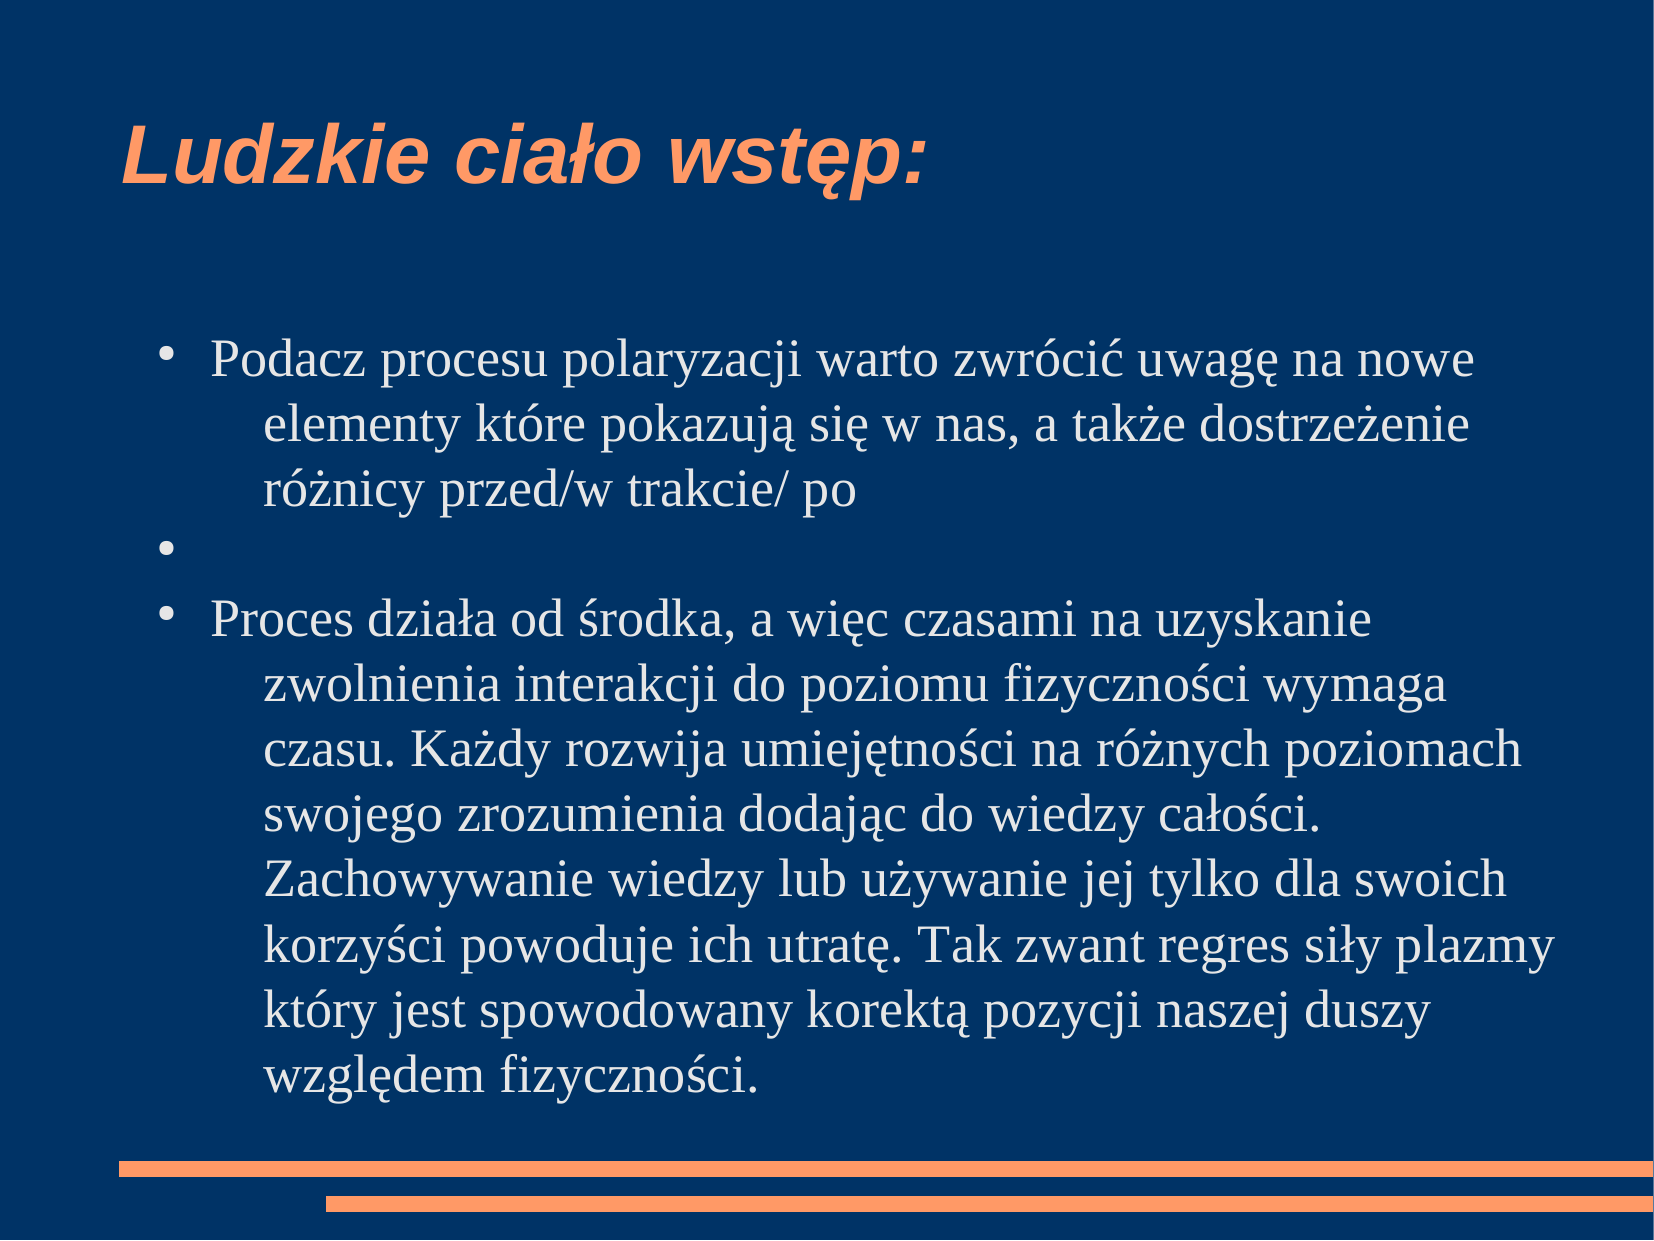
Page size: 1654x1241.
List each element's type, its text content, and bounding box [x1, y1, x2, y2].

title Ludzkie ciało wstęp: [121, 46, 1534, 254]
list Podacz procesu polaryzacji warto zwrócić uwagę na nowe elementy które pokazują się w nas, a także dostrzeżenie różnicy przed/w trakcie/ po Proces działa od środka, a więc czasami na uzyskanie zwolnienia interakcji do poziomu fizyczności wymaga czasu. Każdy rozwija umiejętności na różnych poziomach swojego zrozumienia dodając do wiedzy całości. Zachowywanie wiedzy lub używanie jej tylko dla swoich korzyści powoduje ich utratę. Tak zwant regres siły plazmy który jest spowodowany korektą pozycji naszej duszy względem fizyczności. [121, 322, 1561, 1132]
